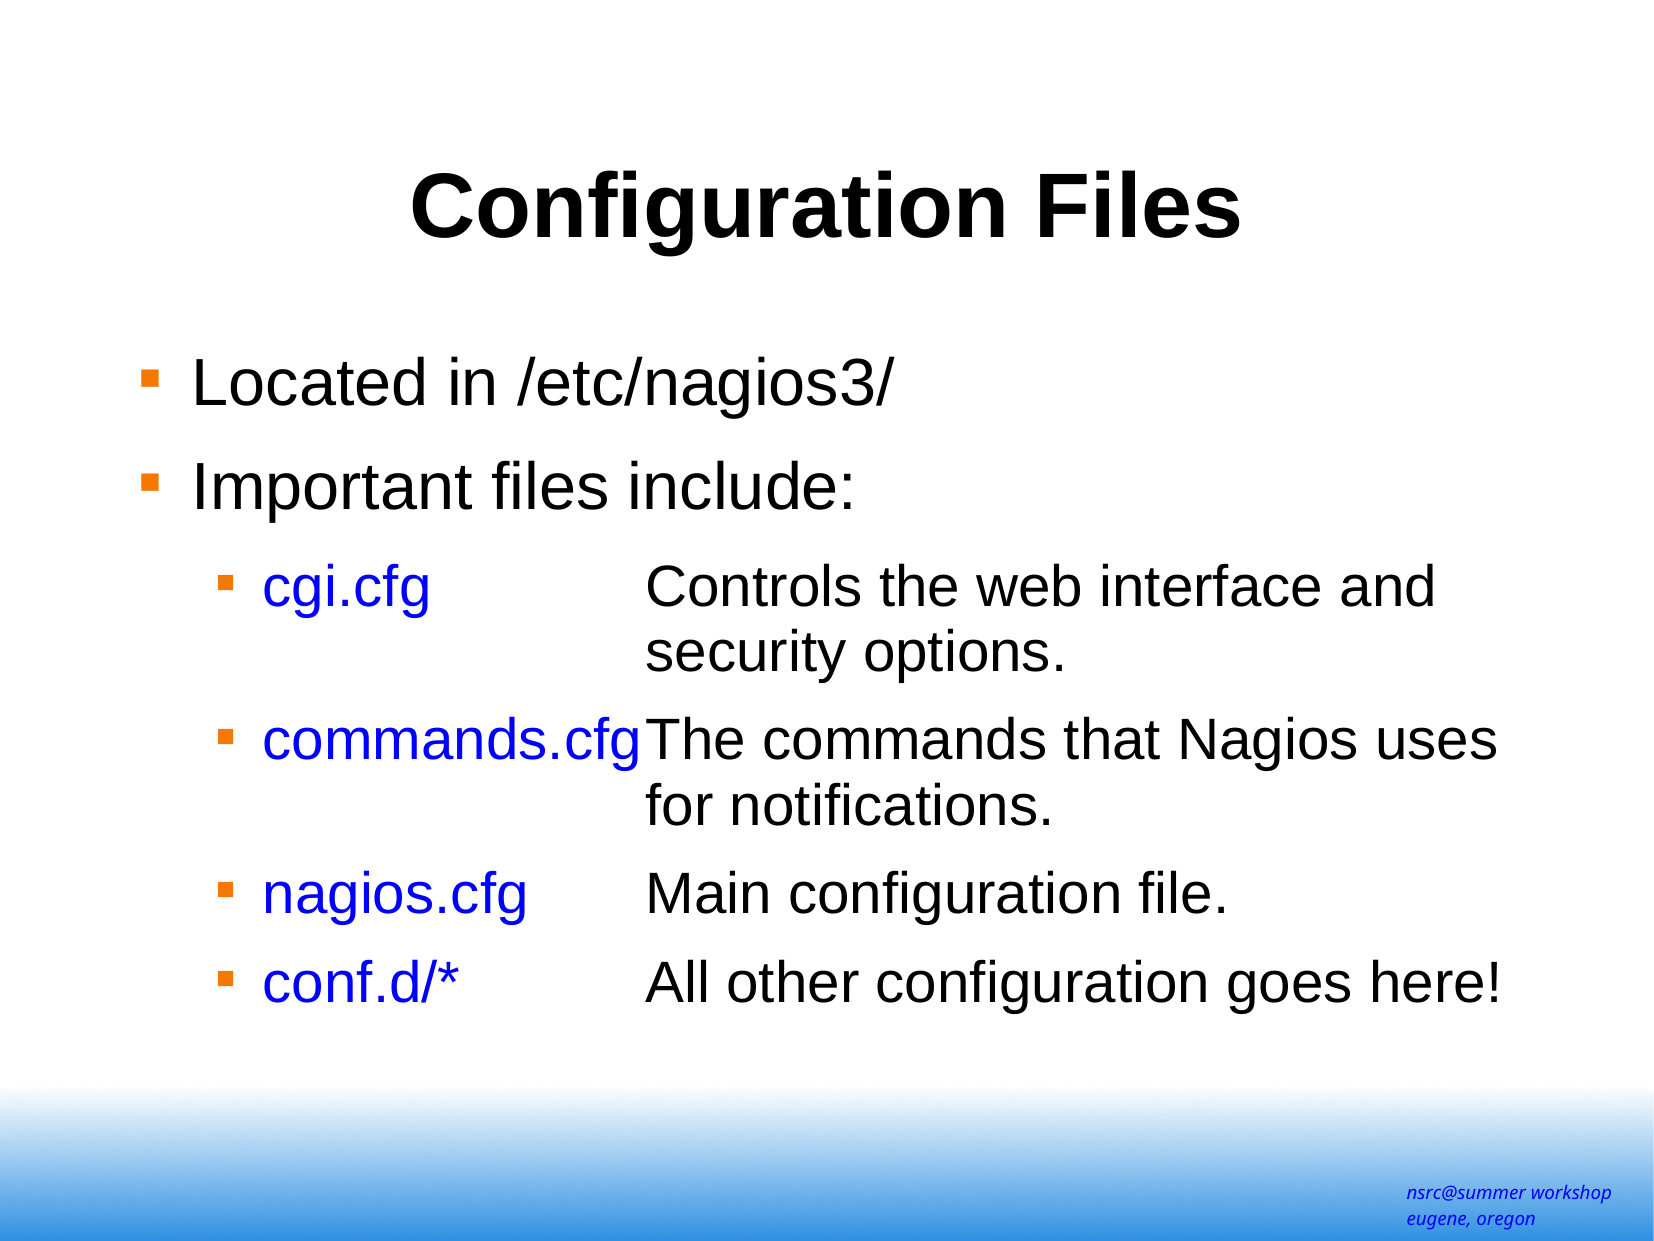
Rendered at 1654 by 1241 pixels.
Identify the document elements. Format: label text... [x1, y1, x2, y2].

list Located in /etc/nagios3/ Important files include: cgi.cfg Controls the web interface and security options. commands.cfg The commands that Nagios uses for notifications. nagios.cfg Main configuration file. conf.d/* All other configuration goes here! [121, 344, 1567, 1174]
title Configuration Files [121, 102, 1534, 310]
picture [0, 1083, 1654, 1241]
